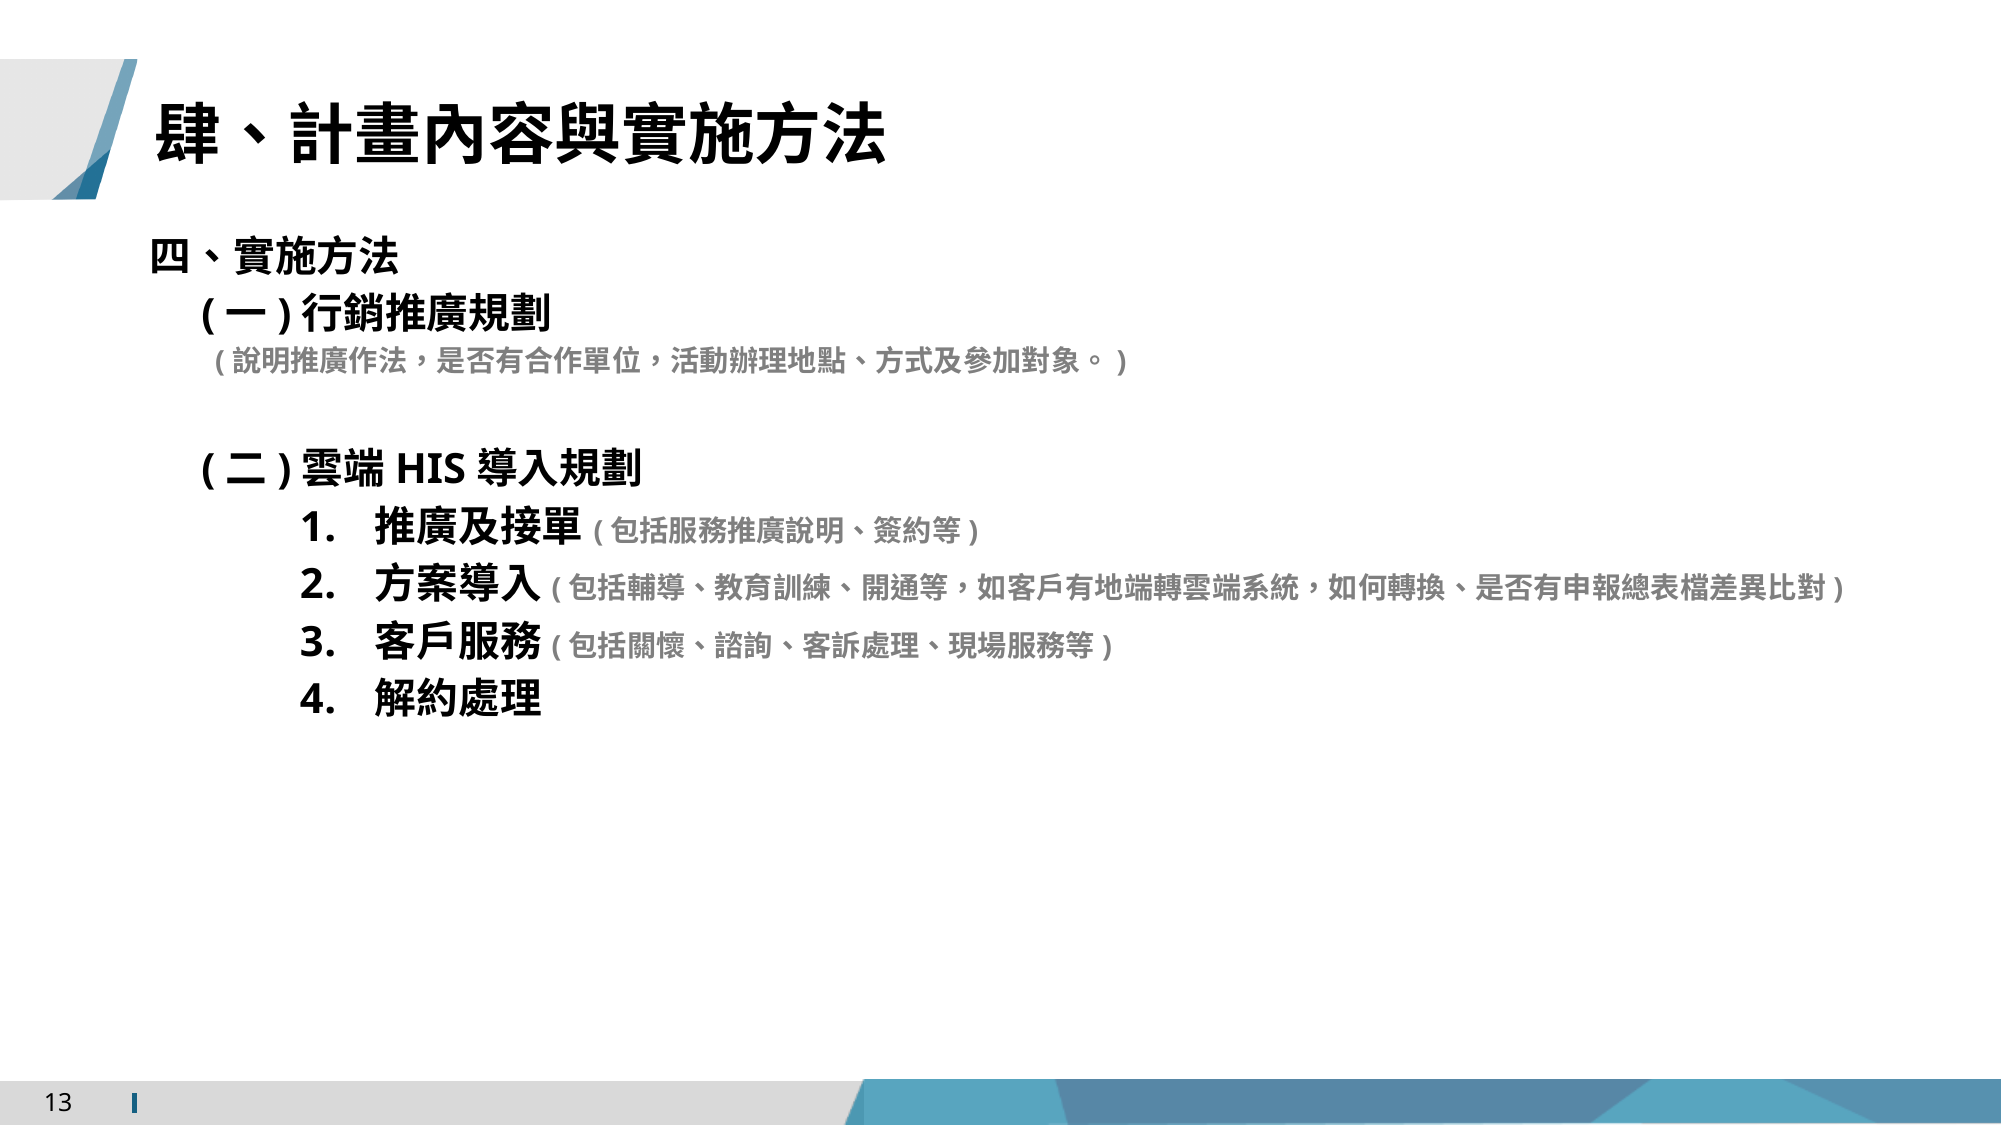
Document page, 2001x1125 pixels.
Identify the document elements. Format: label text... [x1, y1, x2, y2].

text_box 肆、計畫內容與實施方法 [139, 93, 1915, 171]
text_box 13 [28, 1073, 106, 1125]
text_box 四、實施方法 (一)行銷推廣規劃 (說明推廣作法，是否有合作單位，活動辦理地點、方式及參加對象。) (二)雲端HIS導入規劃 推廣及接單(包括服務推廣說明、簽約等) 方案導入(包括輔導、教育訓練、開通等，如客戶有地端轉雲端系統，如何轉換、是否有申報總表檔差異比對) 客戶服務(包括關懷、諮詢、客訴處理、現場服務等) 解約處理 [134, 214, 1866, 730]
